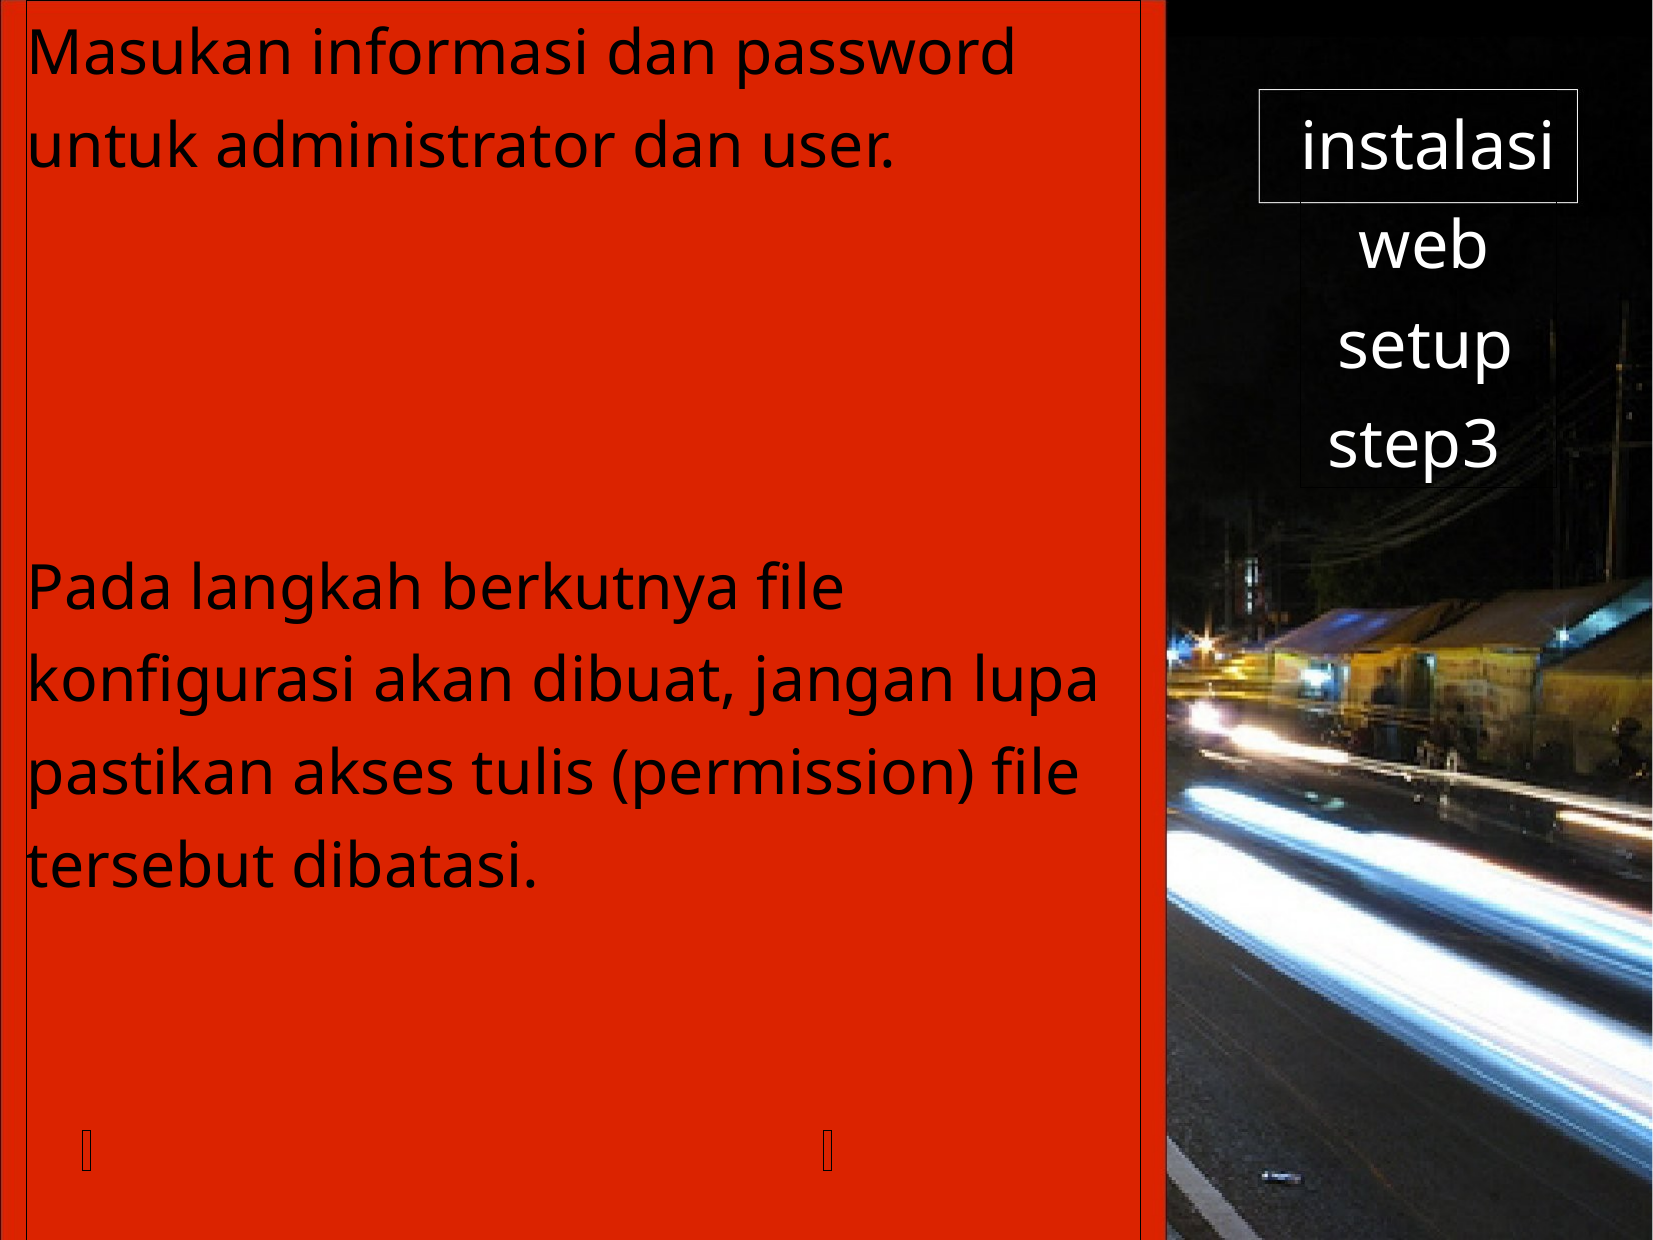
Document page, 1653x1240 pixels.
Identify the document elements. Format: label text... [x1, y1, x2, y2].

text_box Masukan informasi dan password untuk administrator dan user. Pada langkah berkutnya file konfigurasi akan dibuat, jangan lupa pastikan akses tulis (permission) file tersebut dibatasi. $> chmod 644 /home/username/sahana/conf/s ysconf.inc [26, 0, 1141, 1240]
picture [0, 0, 26, 1240]
picture [1141, 0, 1653, 1240]
text_box instalasi web setup step­3 [1300, 90, 1557, 488]
